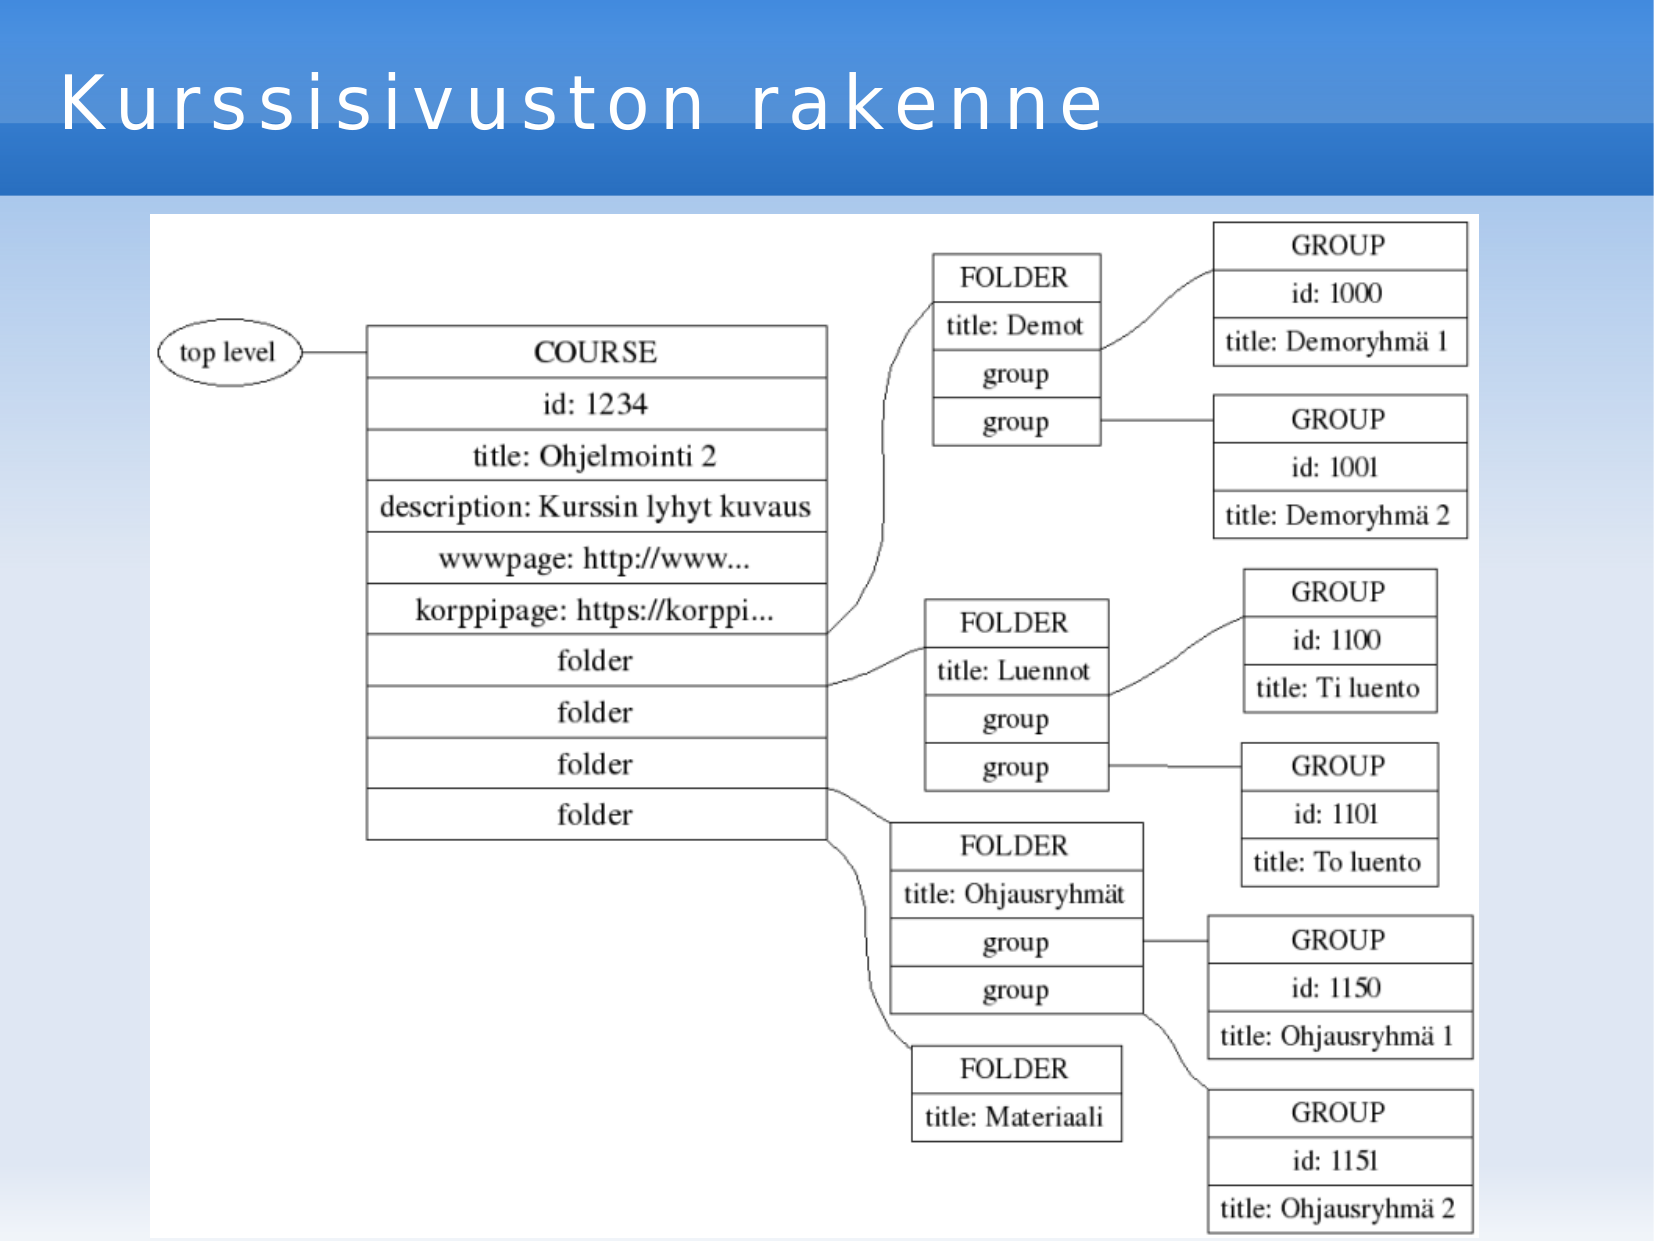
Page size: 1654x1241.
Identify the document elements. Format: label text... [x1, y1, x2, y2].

picture [0, 0, 1654, 1241]
title Kurssisivuston rakenne [59, 36, 1270, 171]
